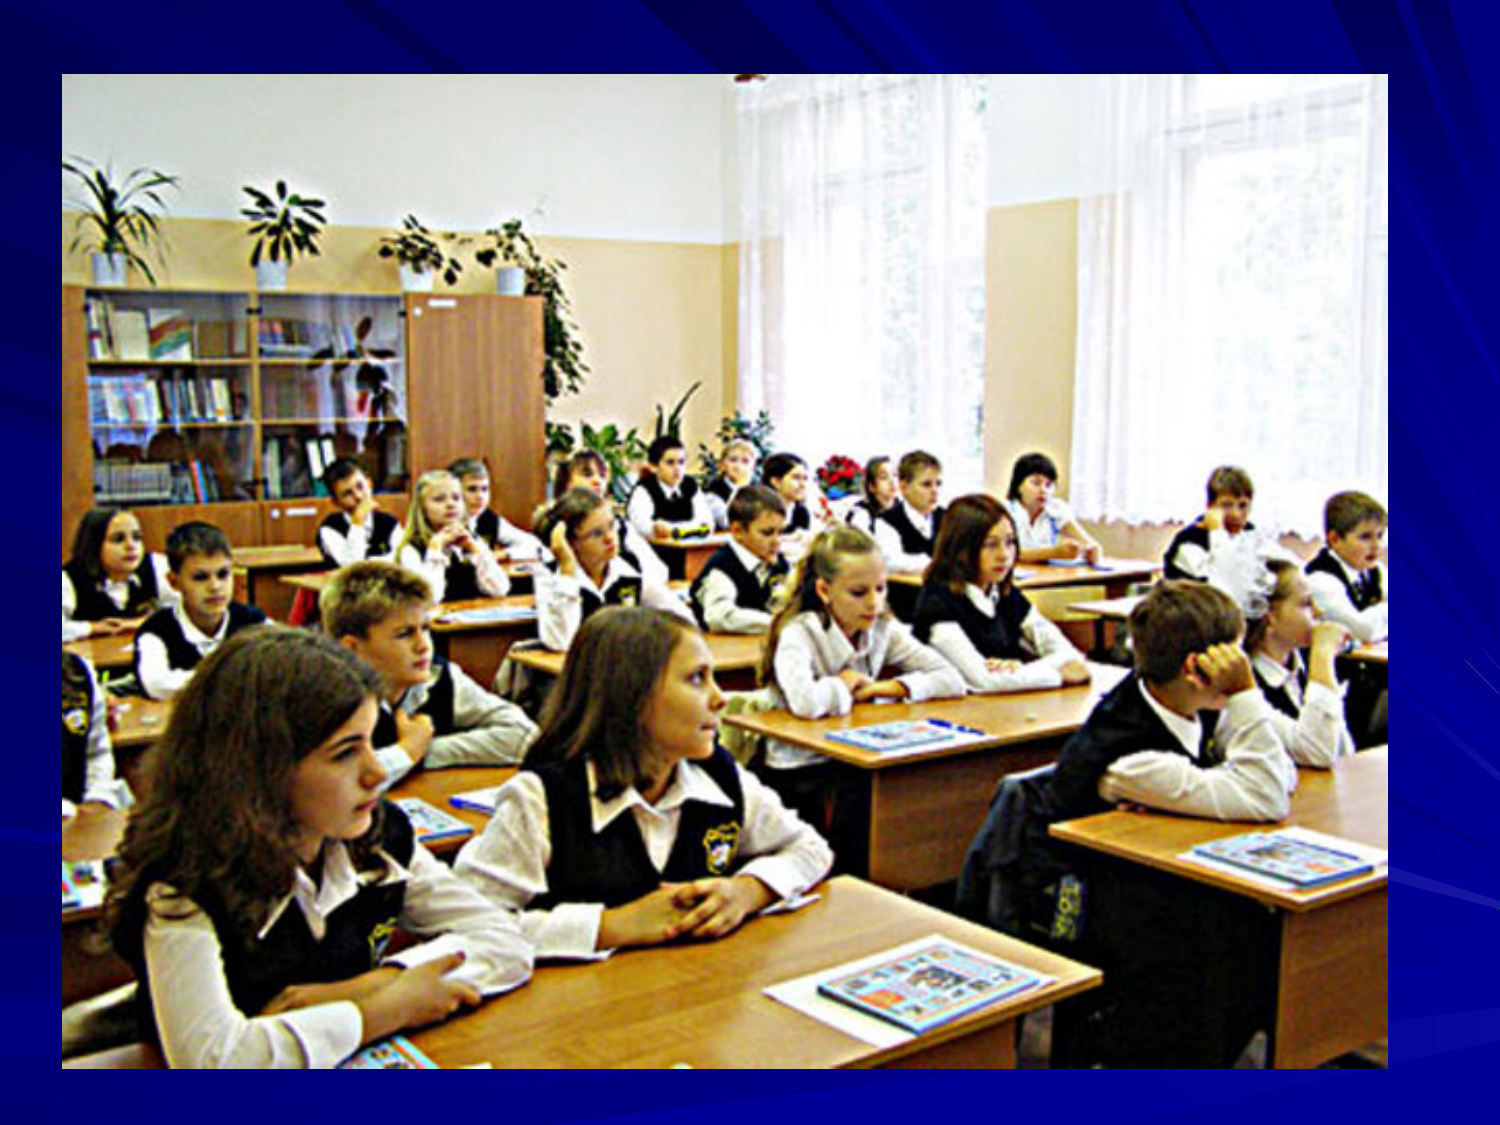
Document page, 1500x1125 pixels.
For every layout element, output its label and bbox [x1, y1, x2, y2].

picture [62, 75, 1388, 1069]
